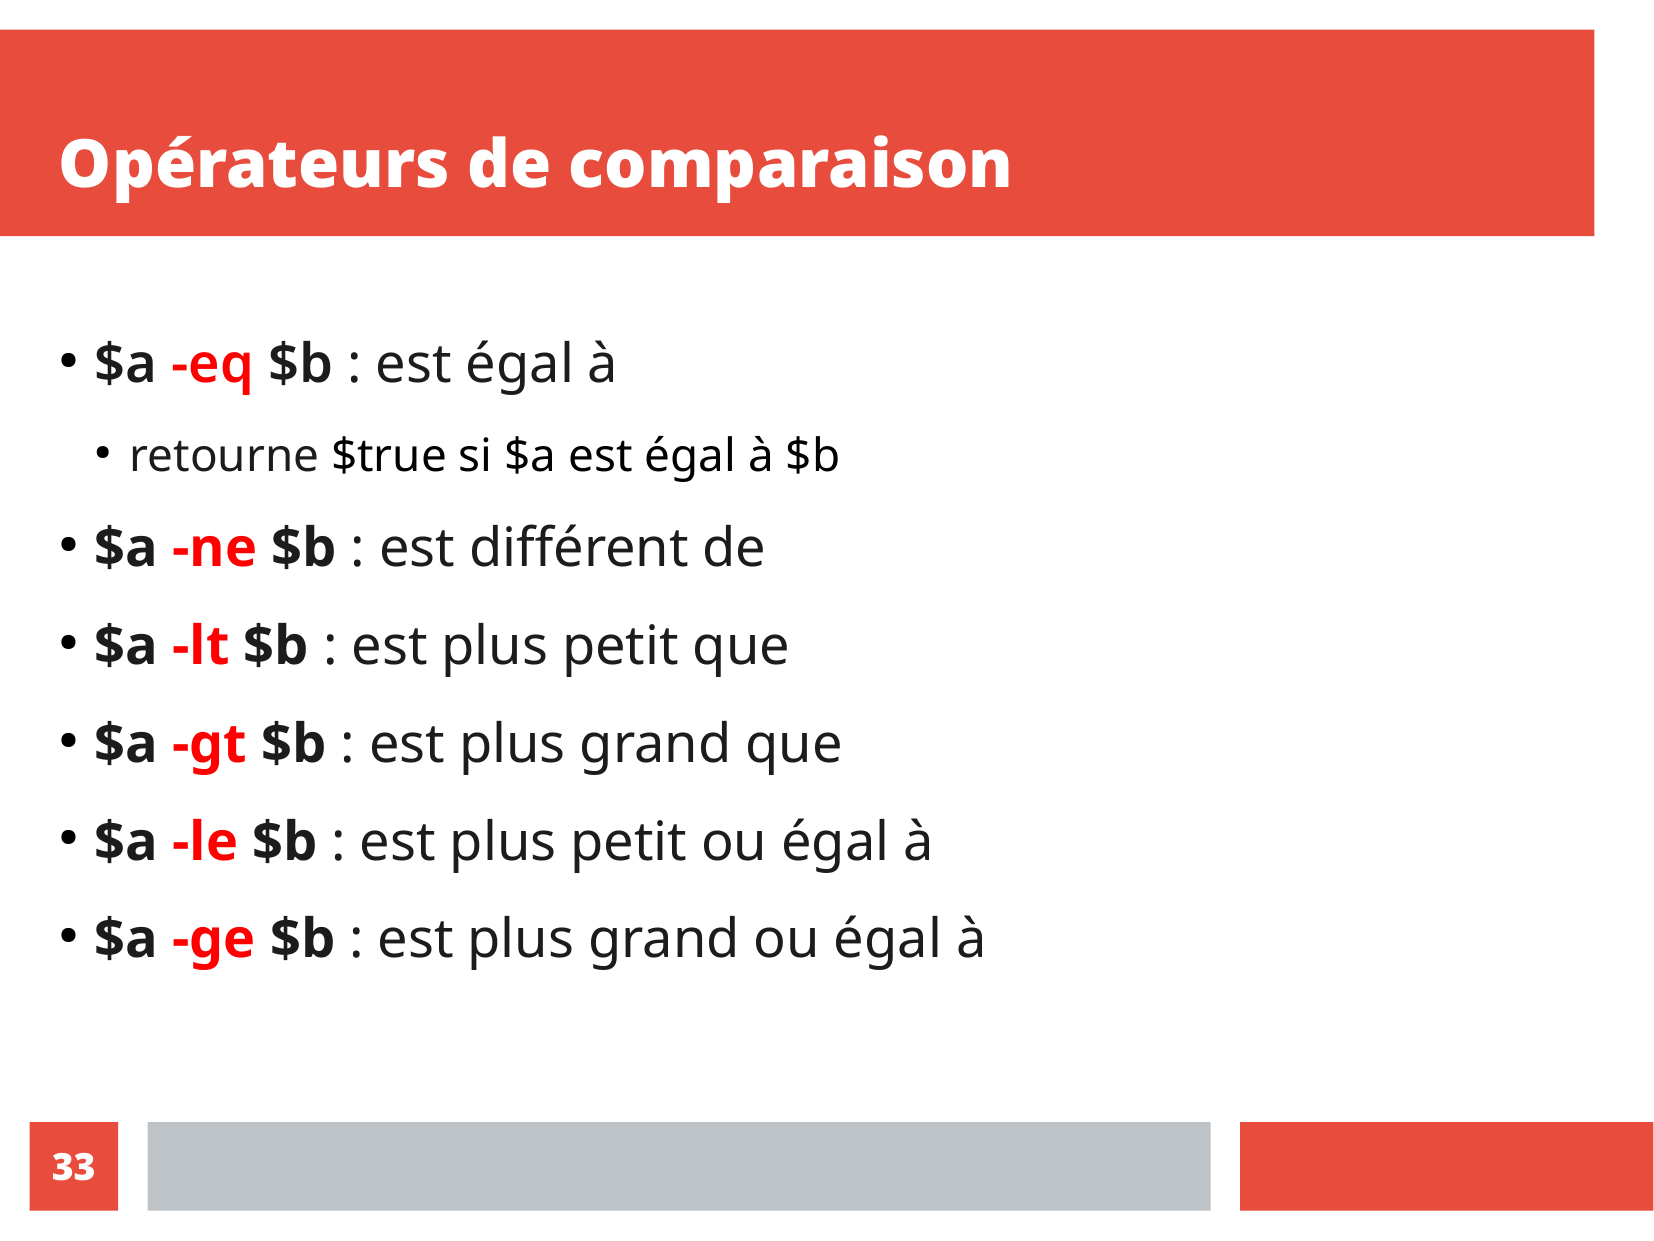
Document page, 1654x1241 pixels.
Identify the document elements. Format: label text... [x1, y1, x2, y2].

title Opérateurs de comparaison [59, 59, 1595, 207]
list $a -eq $b : est égal à retourne $true si $a est égal à $b $a -ne $b : est différent de $a -lt $b : est plus petit que $a -gt $b : est plus grand que $a -le $b : est plus petit ou égal à $a -ge $b : est plus grand ou égal à [59, 324, 1565, 1093]
